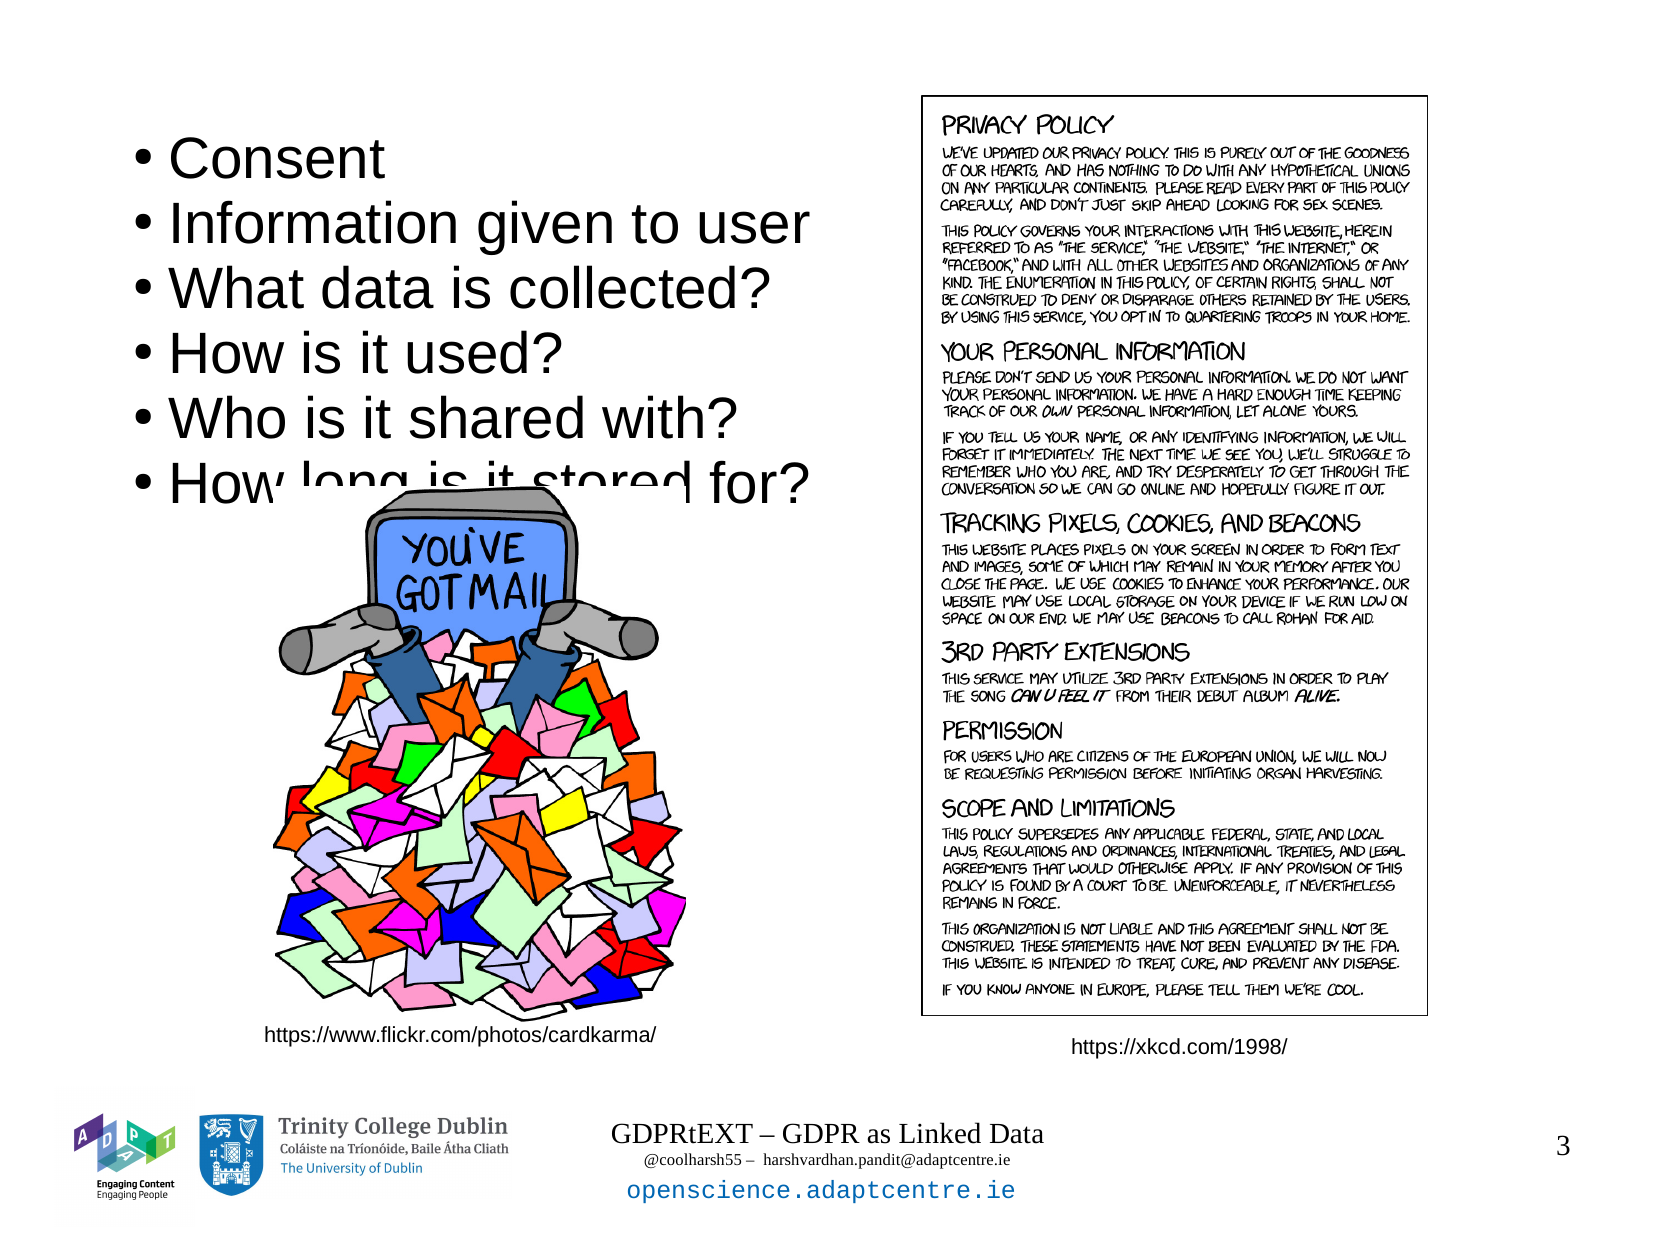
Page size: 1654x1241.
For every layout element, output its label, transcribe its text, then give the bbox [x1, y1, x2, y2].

picture [921, 95, 1428, 1016]
picture [273, 486, 686, 1022]
picture [54, 1086, 195, 1227]
text_box https://xkcd.com/1998/ [977, 1027, 1382, 1075]
text_box https://www.flickr.com/photos/cardkarma/ [106, 1015, 815, 1066]
picture [196, 1111, 512, 1199]
text_box Consent Information given to user What data is collected? How is it used? Who is it shared with? How long is it stored for? [118, 118, 827, 462]
